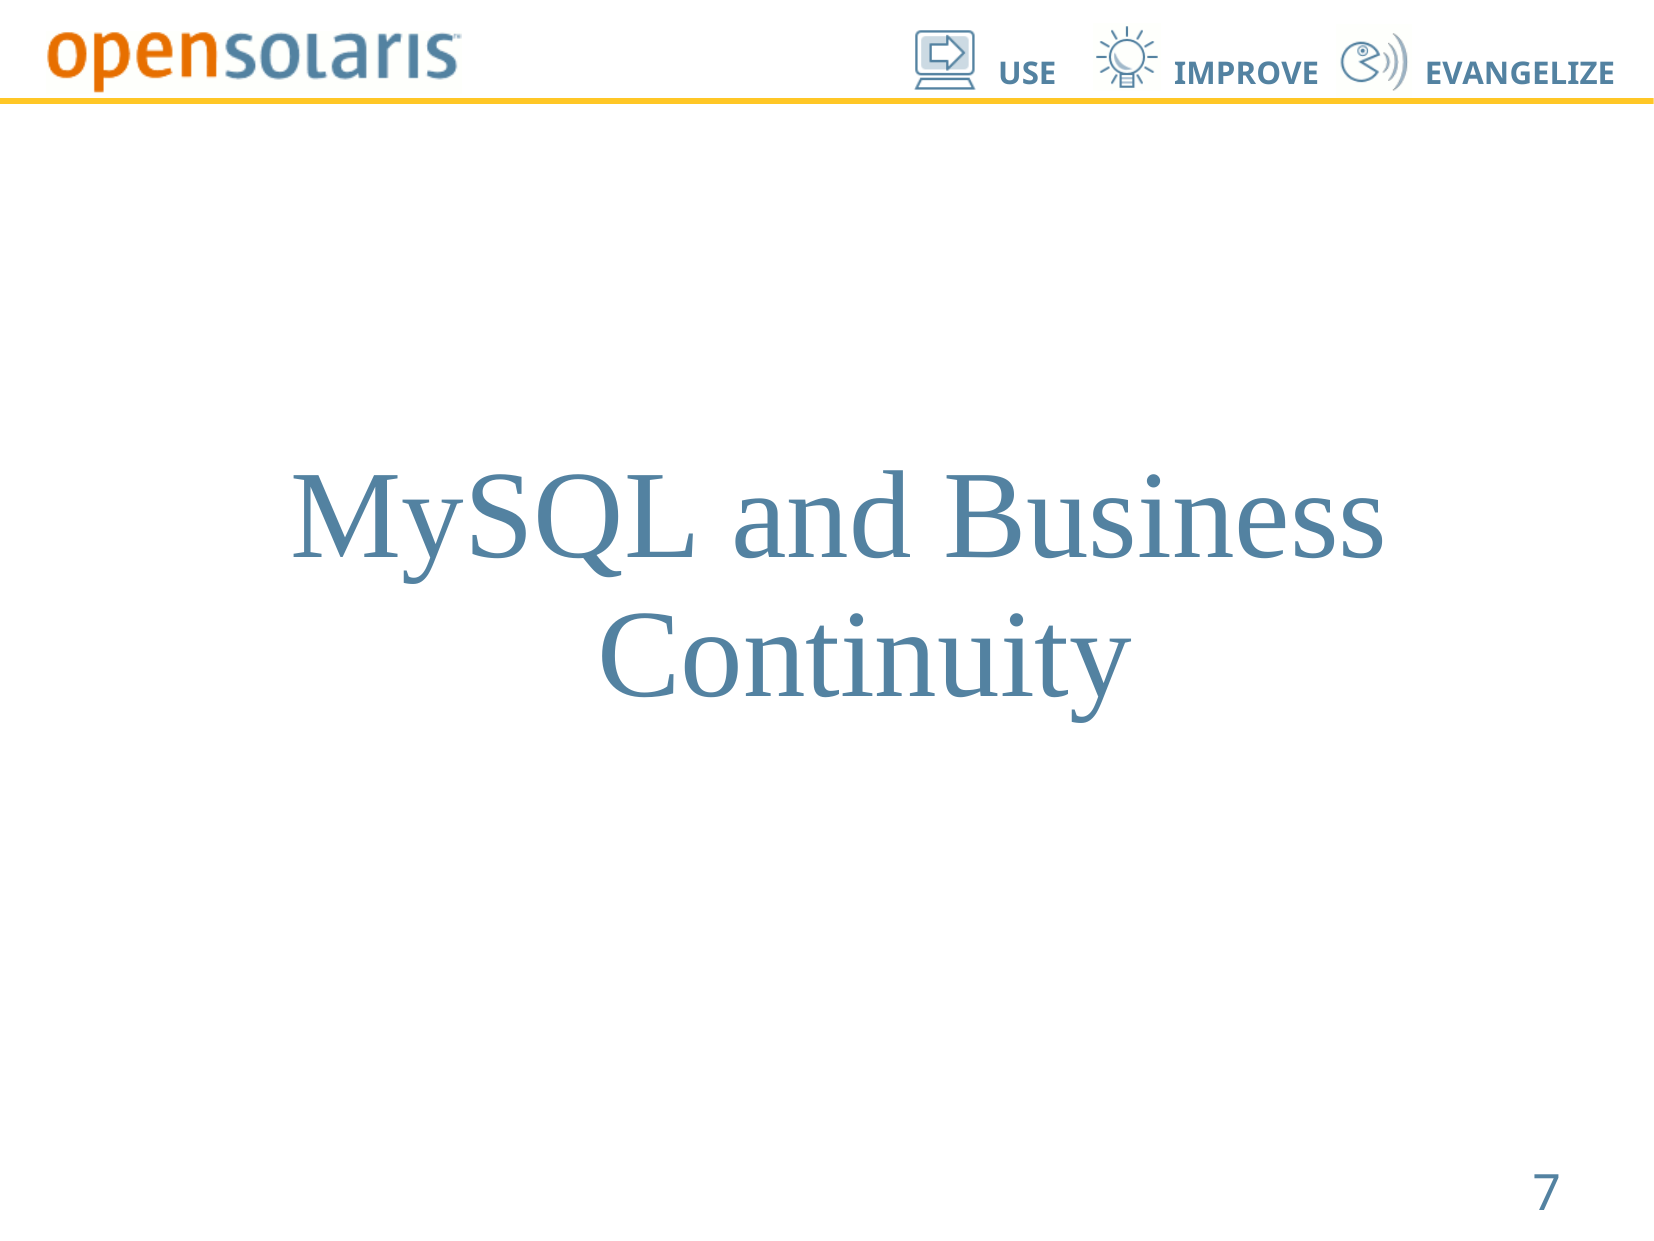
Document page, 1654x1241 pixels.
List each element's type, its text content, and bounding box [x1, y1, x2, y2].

picture [1336, 24, 1412, 98]
text_box MySQL and Business Continuity [25, 363, 1654, 807]
picture [1093, 23, 1161, 91]
picture [46, 31, 462, 94]
picture [907, 22, 983, 98]
